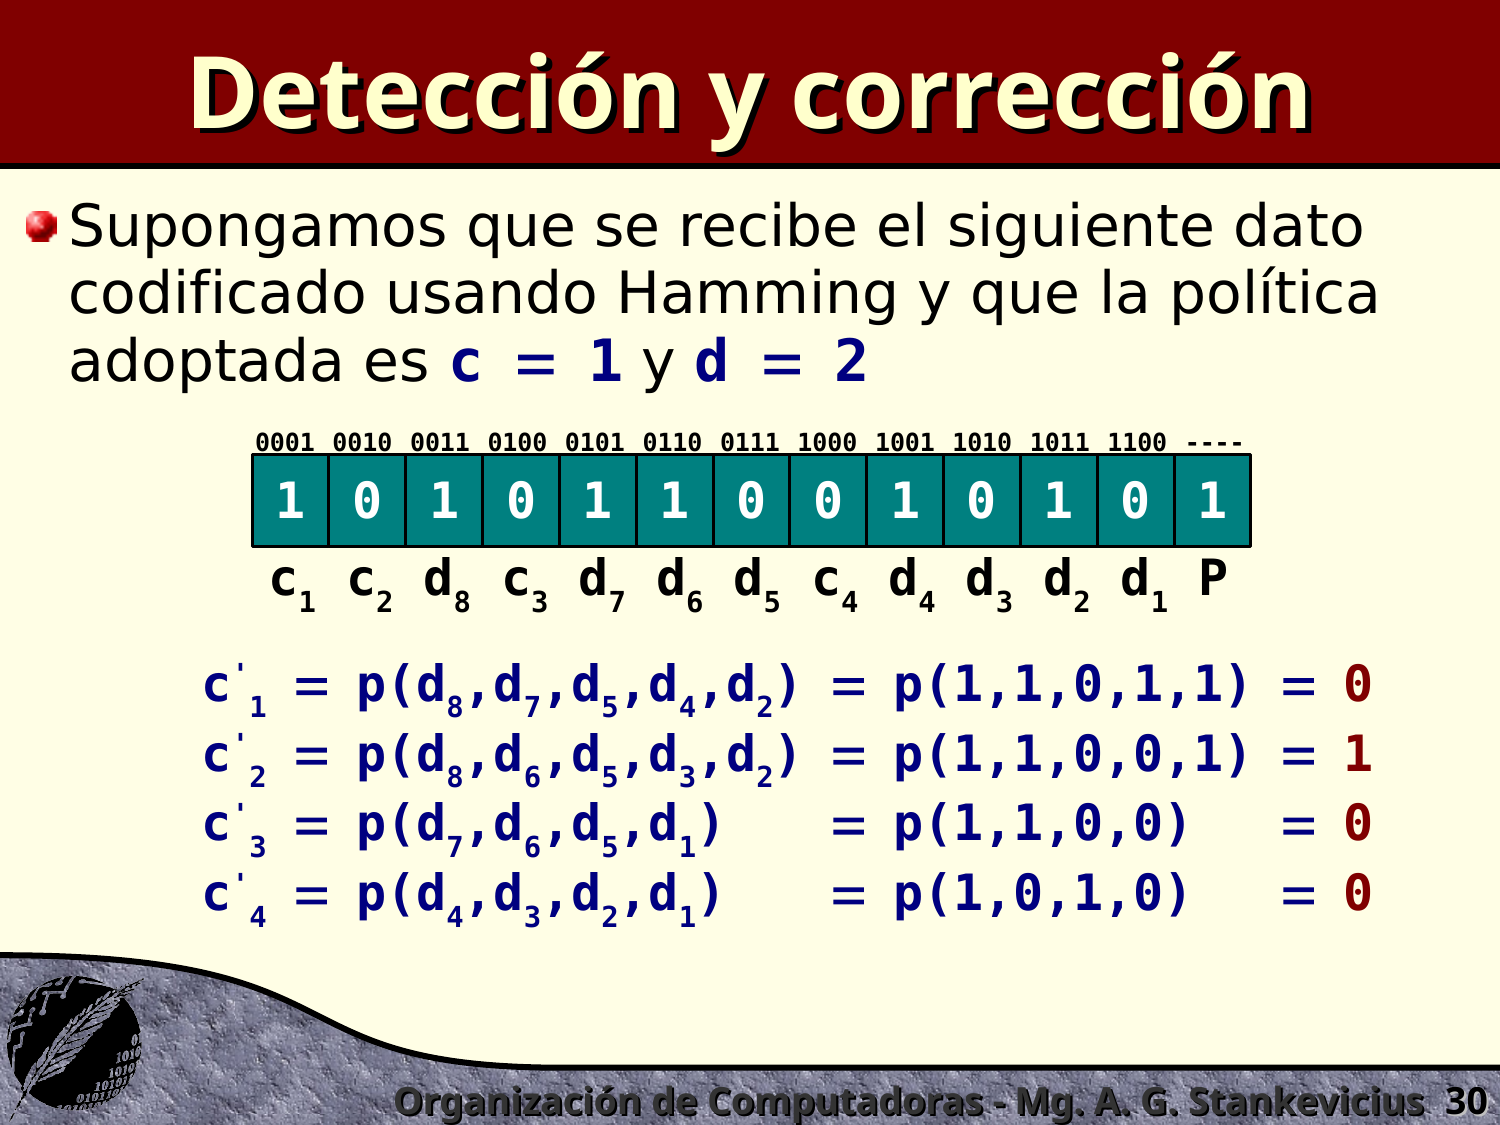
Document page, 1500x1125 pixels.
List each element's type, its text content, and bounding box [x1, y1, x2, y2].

text_box 1 [252, 454, 328, 547]
picture [0, 959, 1500, 1125]
text_box 0 [789, 454, 866, 541]
picture [1058, 1100, 1065, 1110]
text_box c1 c2 d8 c3 d7 d6 d5 c4 d4 d3 d2 d1 P [253, 541, 1244, 627]
picture [802, 1100, 806, 1110]
list Supongamos que se recibe el siguiente dato codificado usando Hamming y que la política adoptada es c = 1 y d = 2 [11, 192, 1486, 935]
text_box 0 [1097, 454, 1174, 541]
text_box c'1 = p(d8,d7,d5,d4,d2) = p(1,1,0,1,1) = 0 c'2 = p(d8,d6,d5,d3,d2) = p(1,1,0,0,1) = 1 c'3 = p(d7,d6,d5,d1) = p(1,1,0,0) = 0 c'4 = p(d4,d3,d2,d1) = p(1,0,1,0) = 0 [187, 647, 1314, 958]
text_box 1 [559, 454, 636, 541]
text_box 0001 0010 0011 0100 0101 0110 0111 1000 1001 1010 1011 1100 ---- [240, 420, 1260, 471]
text_box 1 [1020, 454, 1097, 541]
title Detección y corrección [15, 5, 1485, 160]
text_box 1 [636, 454, 713, 541]
text_box 1 [866, 454, 943, 541]
text_box 1 [405, 454, 482, 541]
text_box 0 [328, 454, 405, 541]
text_box 1 [1174, 454, 1251, 547]
picture [448, 1100, 455, 1110]
text_box 0 [943, 454, 1020, 541]
text_box 0 [713, 454, 789, 541]
text_box 0 [482, 454, 559, 541]
